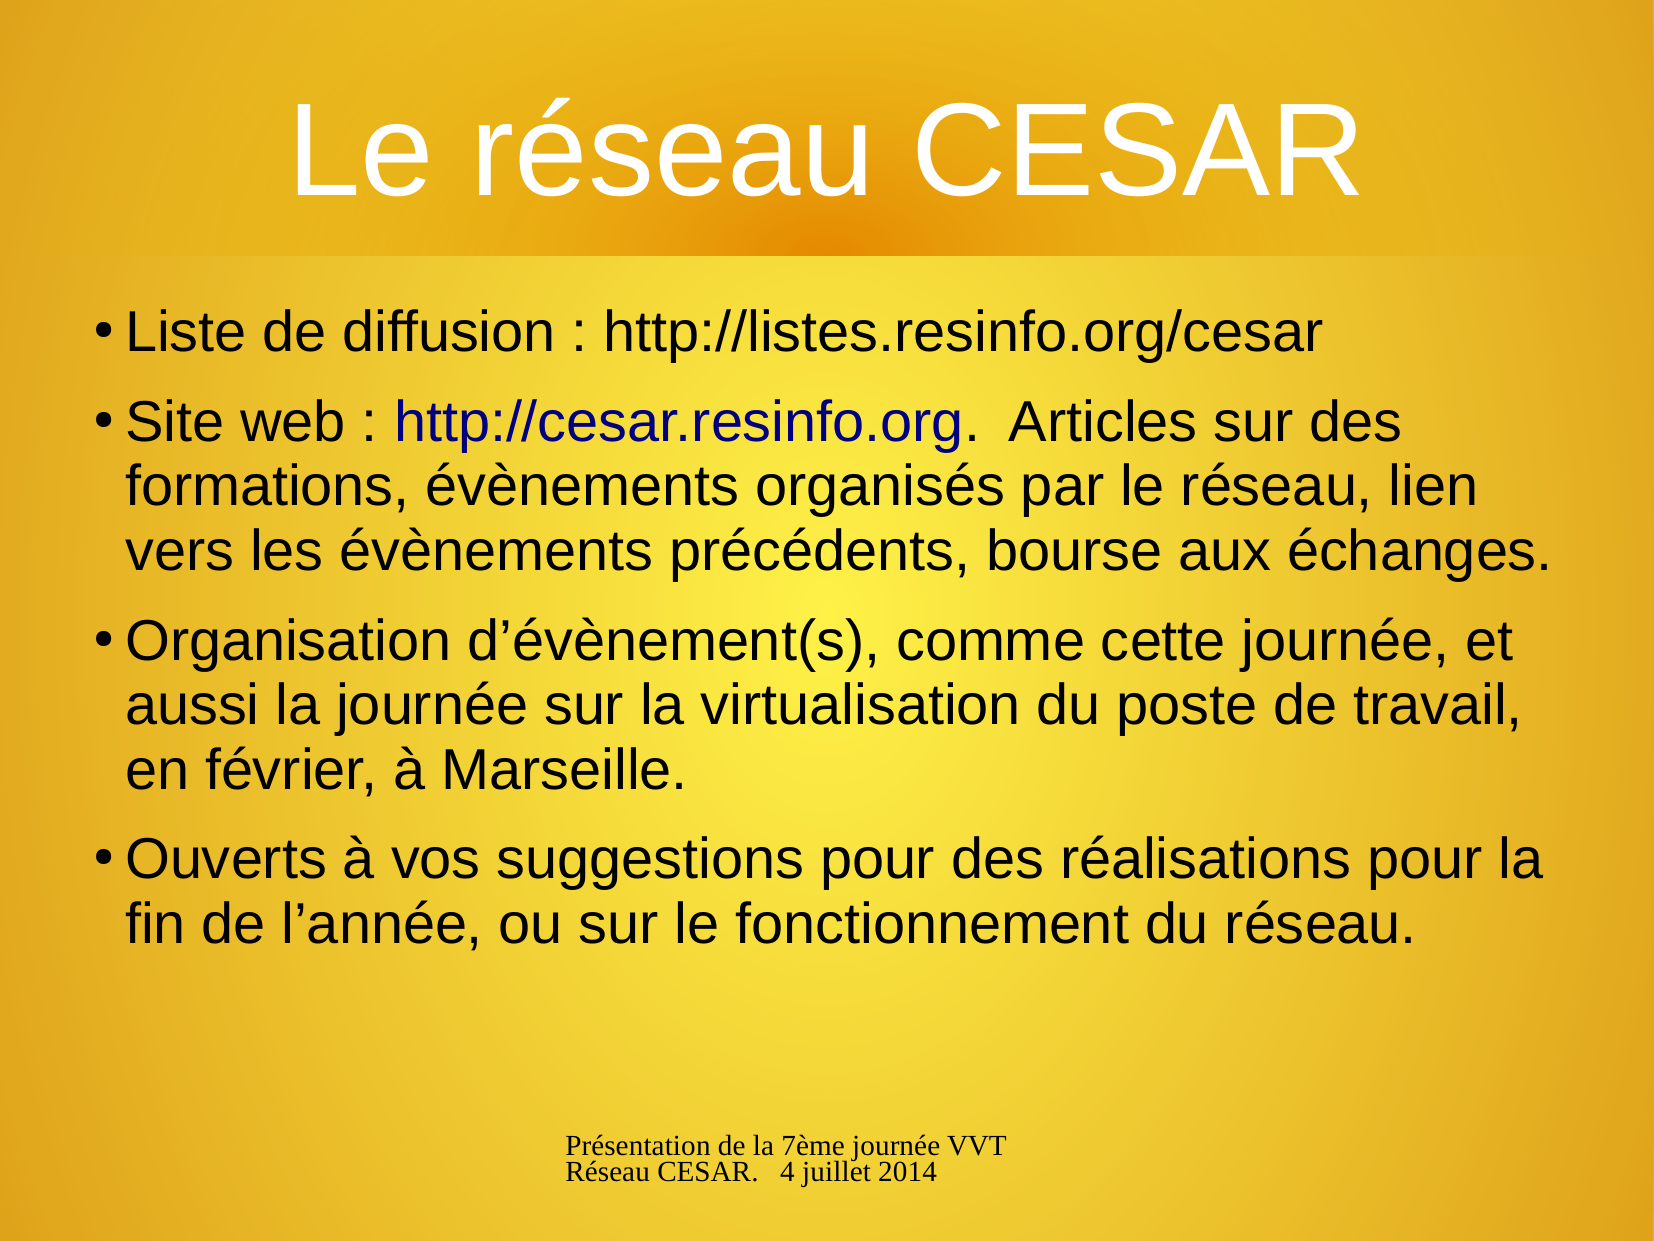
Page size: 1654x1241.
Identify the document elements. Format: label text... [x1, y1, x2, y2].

list Liste de diffusion : http://listes.resinfo.org/cesar Site web : http://cesar.resinfo.org. Articles sur des formations, évènements organisés par le réseau, lien vers les évènements précédents, bourse aux échanges. Organisation d’évènement(s), comme cette journée, et aussi la journée sur la virtualisation du poste de travail, en février, à Marseille. Ouverts à vos suggestions pour des réalisations pour la fin de l’année, ou sur le fonctionnement du réseau. [82, 299, 1571, 1019]
title Le réseau CESAR [82, 47, 1571, 252]
